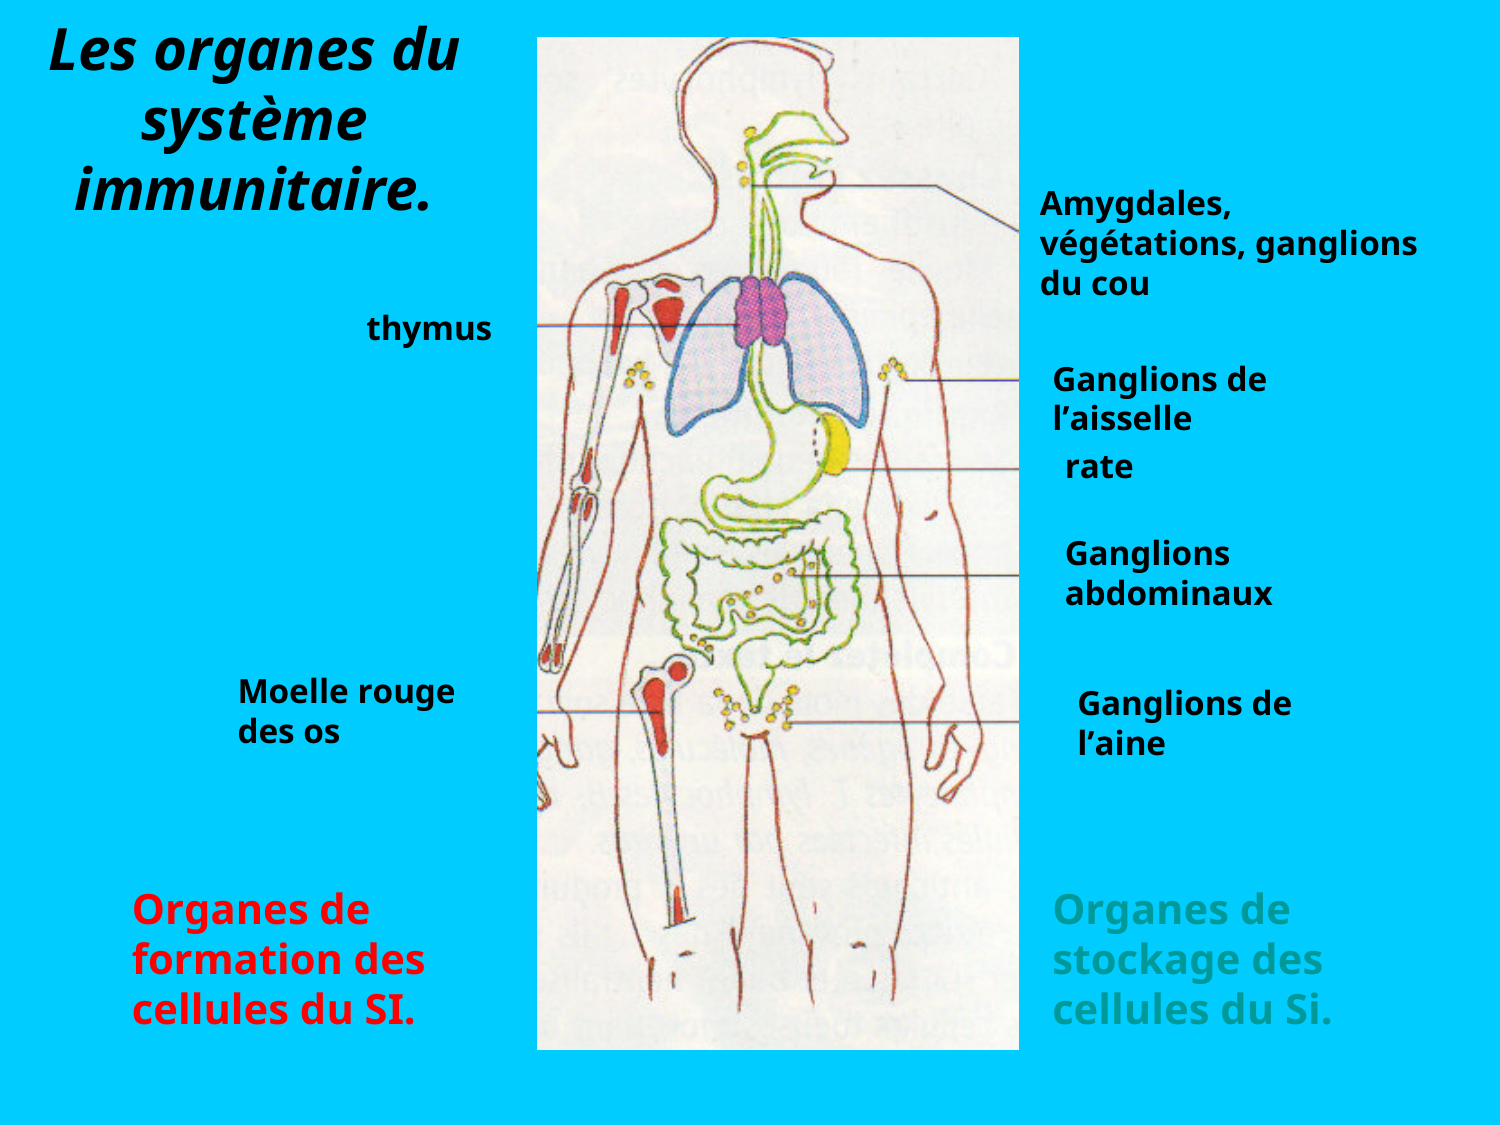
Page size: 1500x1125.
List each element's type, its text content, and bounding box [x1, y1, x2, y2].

text_box Ganglions de l’aine [1062, 674, 1337, 771]
title Les organes du système immunitaire. [23, 23, 486, 211]
text_box Moelle rouge des os [222, 662, 526, 758]
text_box thymus [351, 299, 523, 356]
text_box rate [1049, 437, 1163, 493]
text_box Organes de stockage des cellules du Si. [1037, 875, 1442, 1041]
text_box Amygdales, végétations, ganglions du cou [1025, 174, 1451, 311]
text_box Ganglions de l’aisselle [1037, 349, 1426, 446]
text_box Ganglions abdominaux [1050, 524, 1348, 621]
text_box Organes de formation des cellules du SI. [117, 875, 517, 1041]
picture [538, 38, 1018, 1049]
